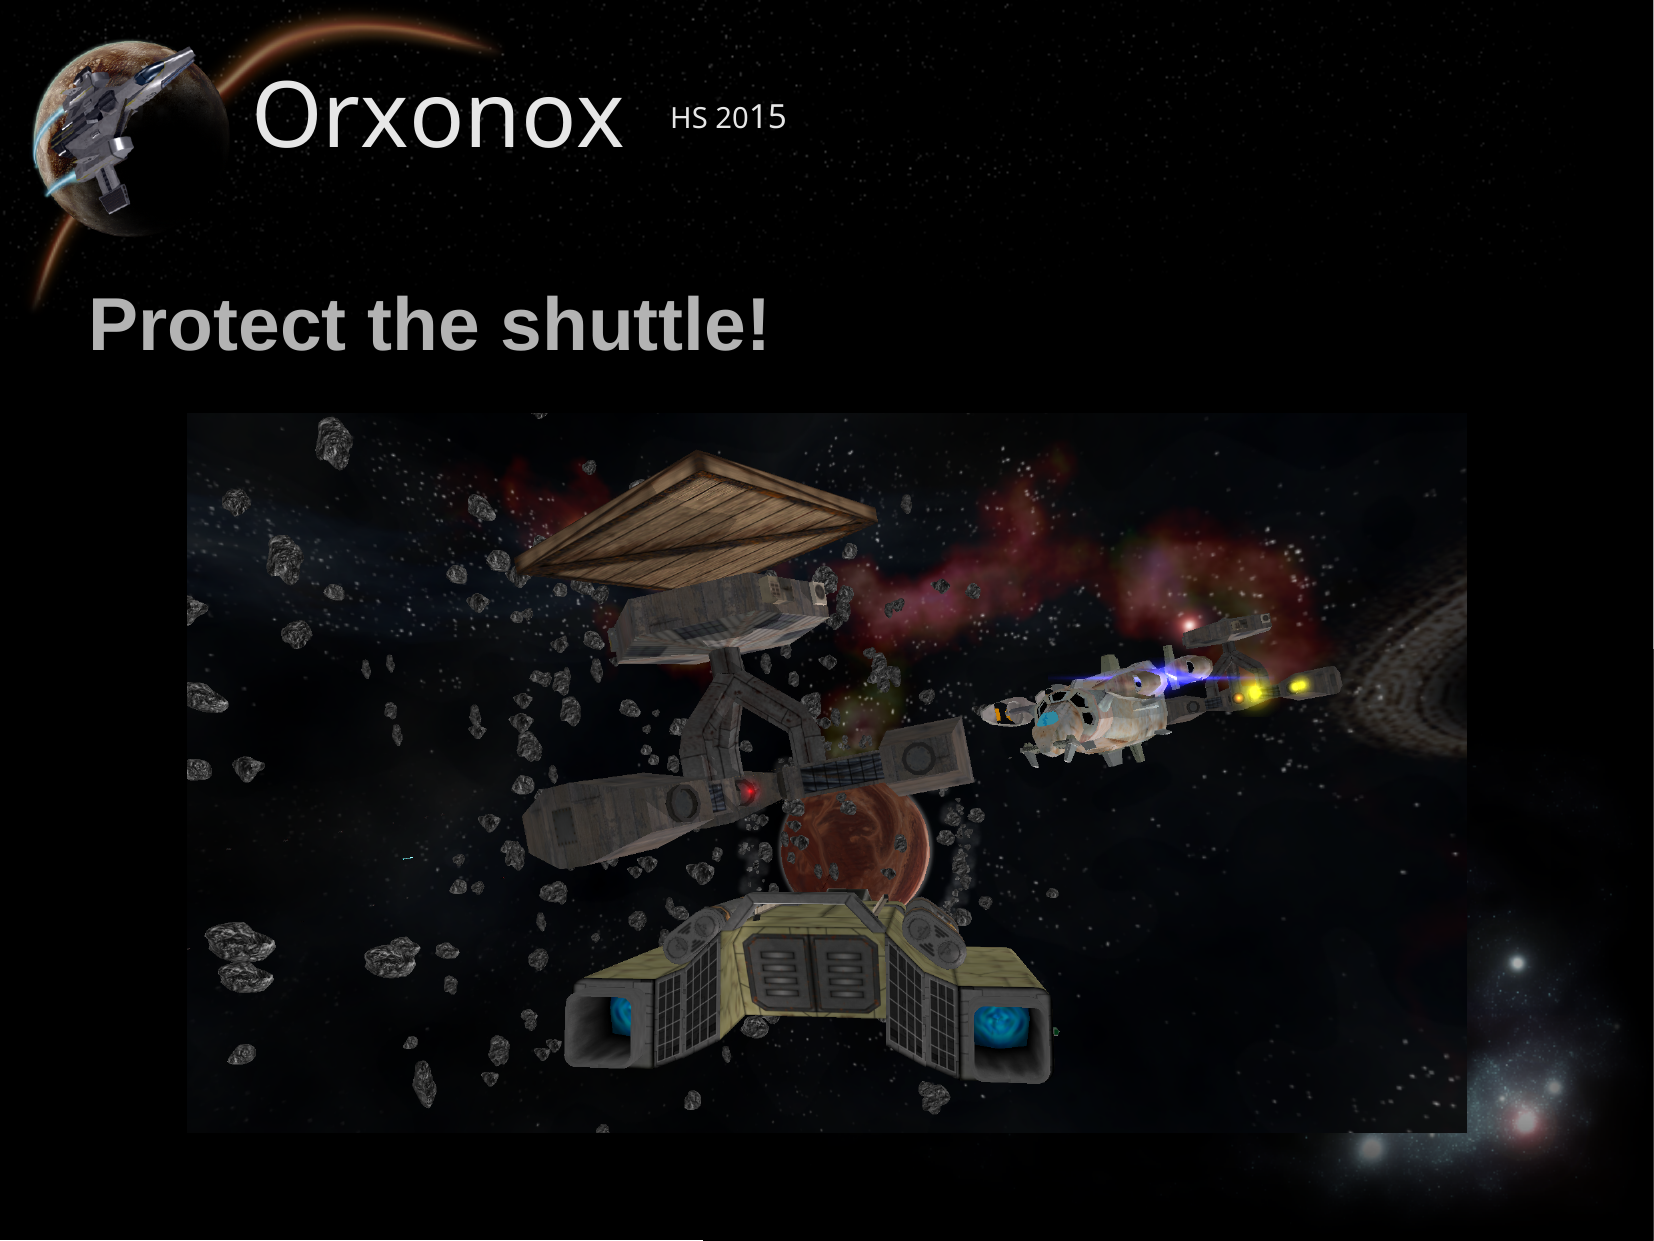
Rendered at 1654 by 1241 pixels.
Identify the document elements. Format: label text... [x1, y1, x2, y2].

picture [0, 0, 1654, 1241]
title Protect the shuttle! [88, 265, 1577, 384]
